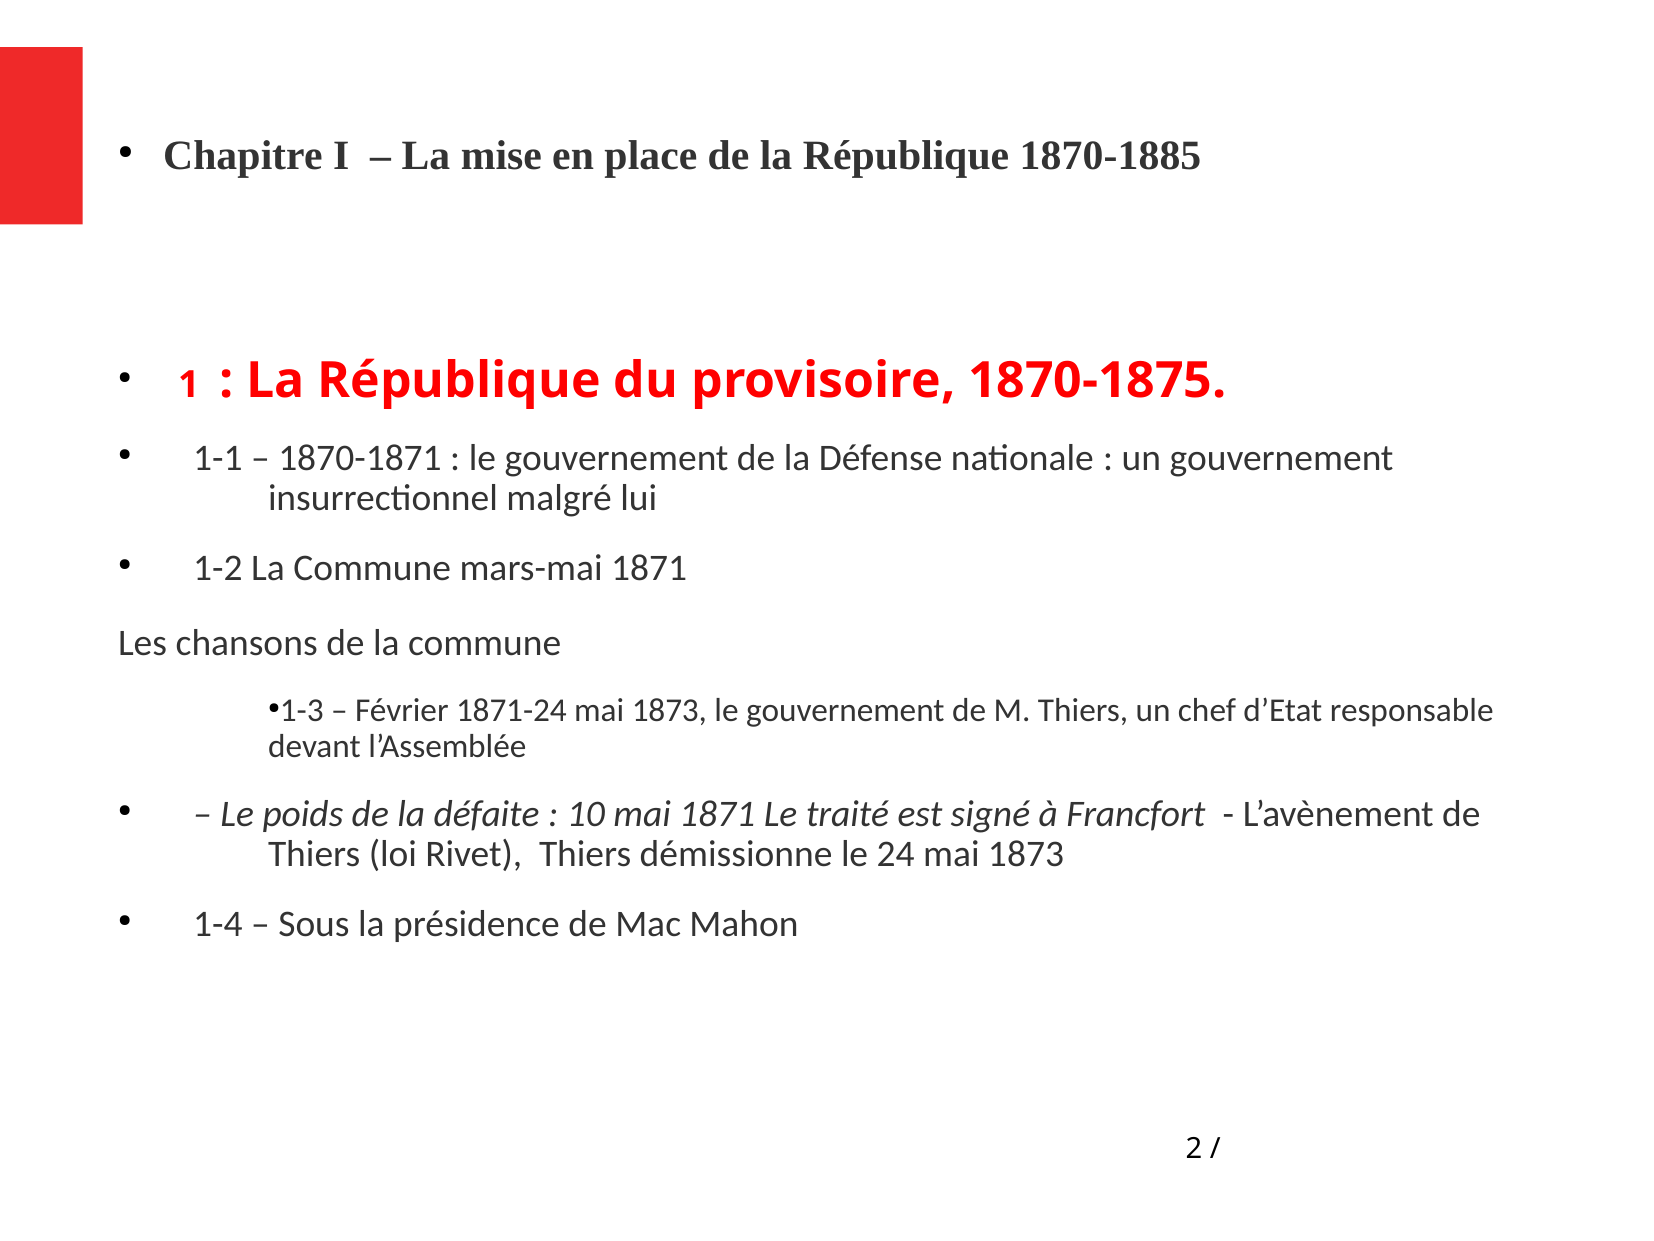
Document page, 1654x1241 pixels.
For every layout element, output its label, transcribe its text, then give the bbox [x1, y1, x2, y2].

text_box / [1185, 1129, 1571, 1216]
list 1 : La République du provisoire, 1870-1875. 1-1 – 1870-1871 : le gouvernement de la Défense nationale : un gouvernement insurrectionnel malgré lui 1-2 La Commune mars-mai 1871 Les chansons de la commune 1-3 – Février 1871-24 mai 1873, le gouvernement de M. Thiers, un chef d’Etat responsable devant l’Assemblée – Le poids de la défaite : 10 mai 1871 Le traité est signé à Francfort - L’avènement de Thiers (loi Rivet), Thiers démissionne le 24 mai 1873 1-4 – Sous la présidence de Mac Mahon [118, 354, 1536, 1074]
title Chapitre I – La mise en place de la République 1870-1885 [118, 127, 1571, 179]
